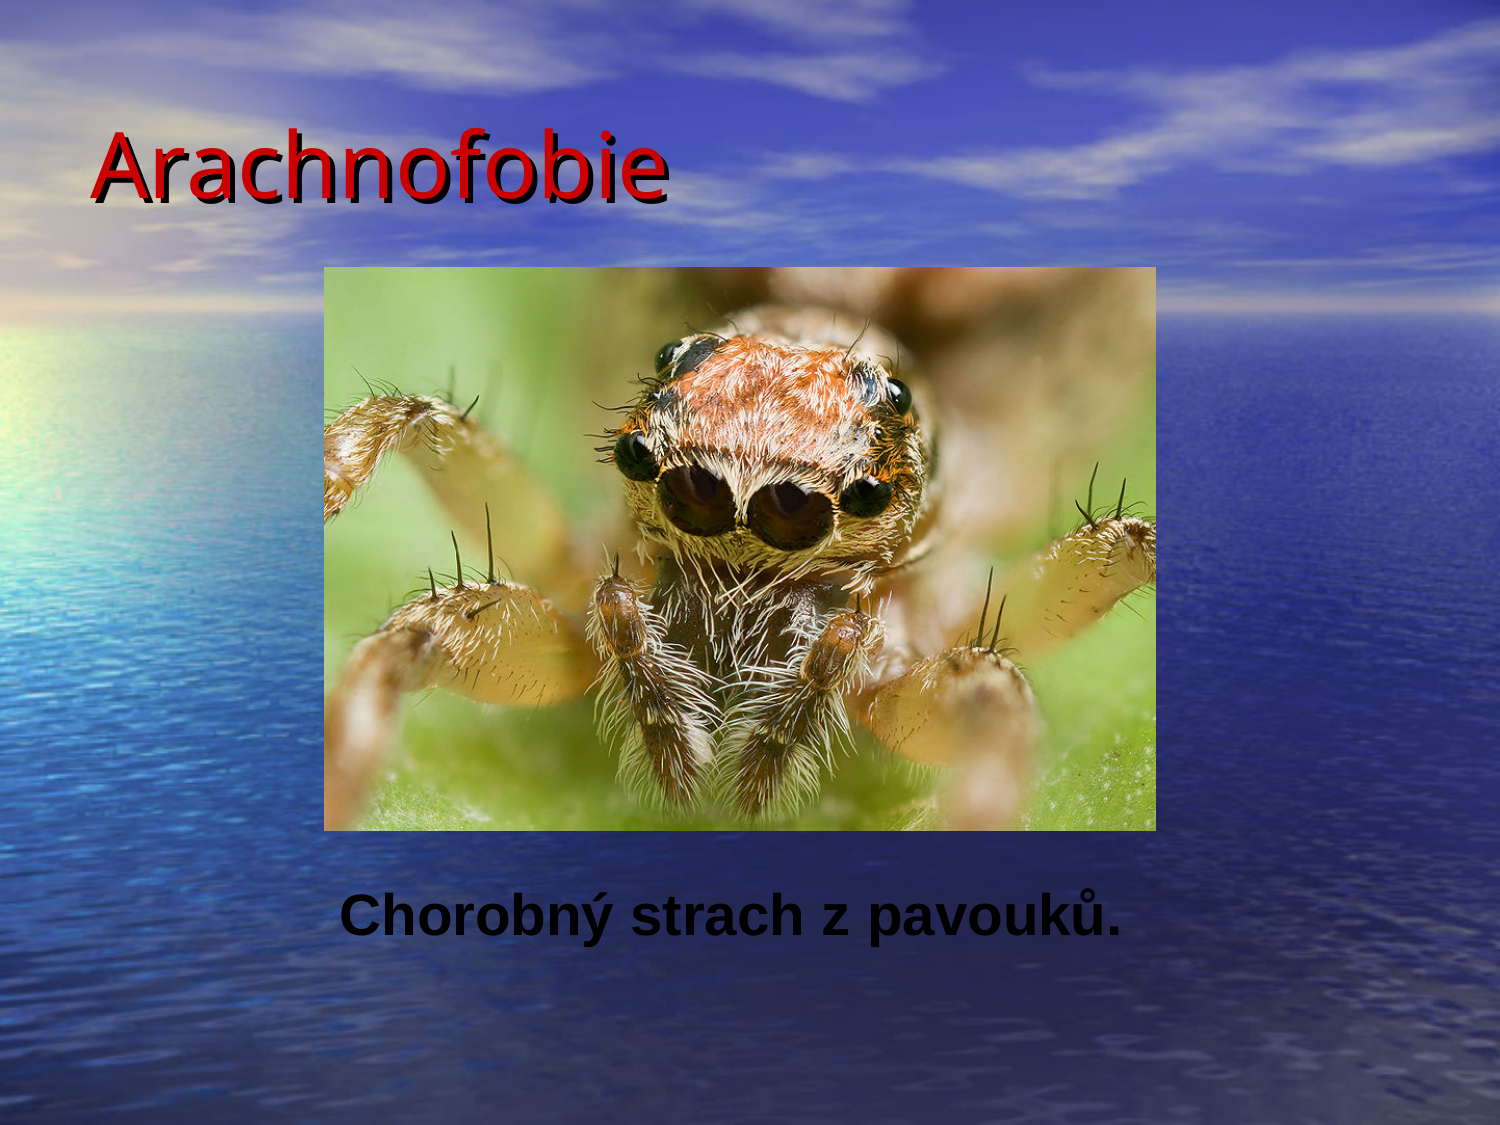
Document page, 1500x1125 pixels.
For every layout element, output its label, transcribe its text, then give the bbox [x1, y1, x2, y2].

text_box Chorobný strach z pavouků. [324, 869, 1164, 955]
text_box [324, 267, 1156, 832]
title Arachnofobie [75, 47, 1426, 276]
picture [0, 0, 1500, 1125]
